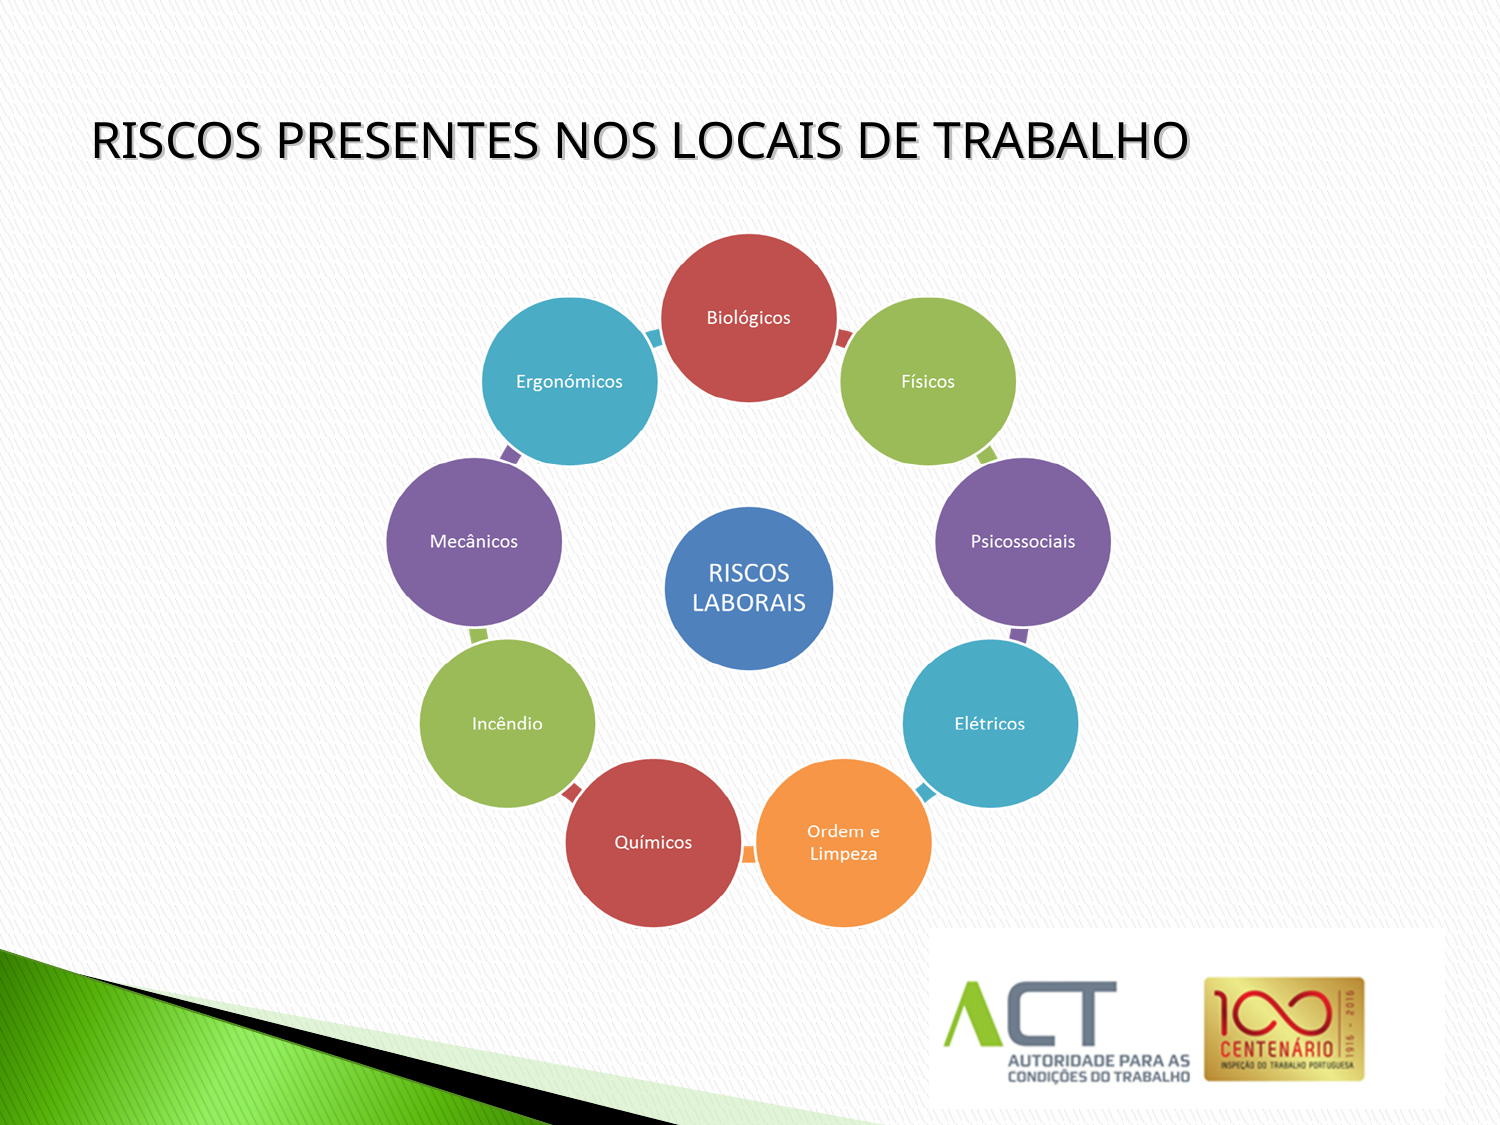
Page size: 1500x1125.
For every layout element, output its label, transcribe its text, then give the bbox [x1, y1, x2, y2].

title RISCOS PRESENTES NOS LOCAIS DE TRABALHO [75, 45, 1426, 233]
picture [312, 231, 1445, 1109]
